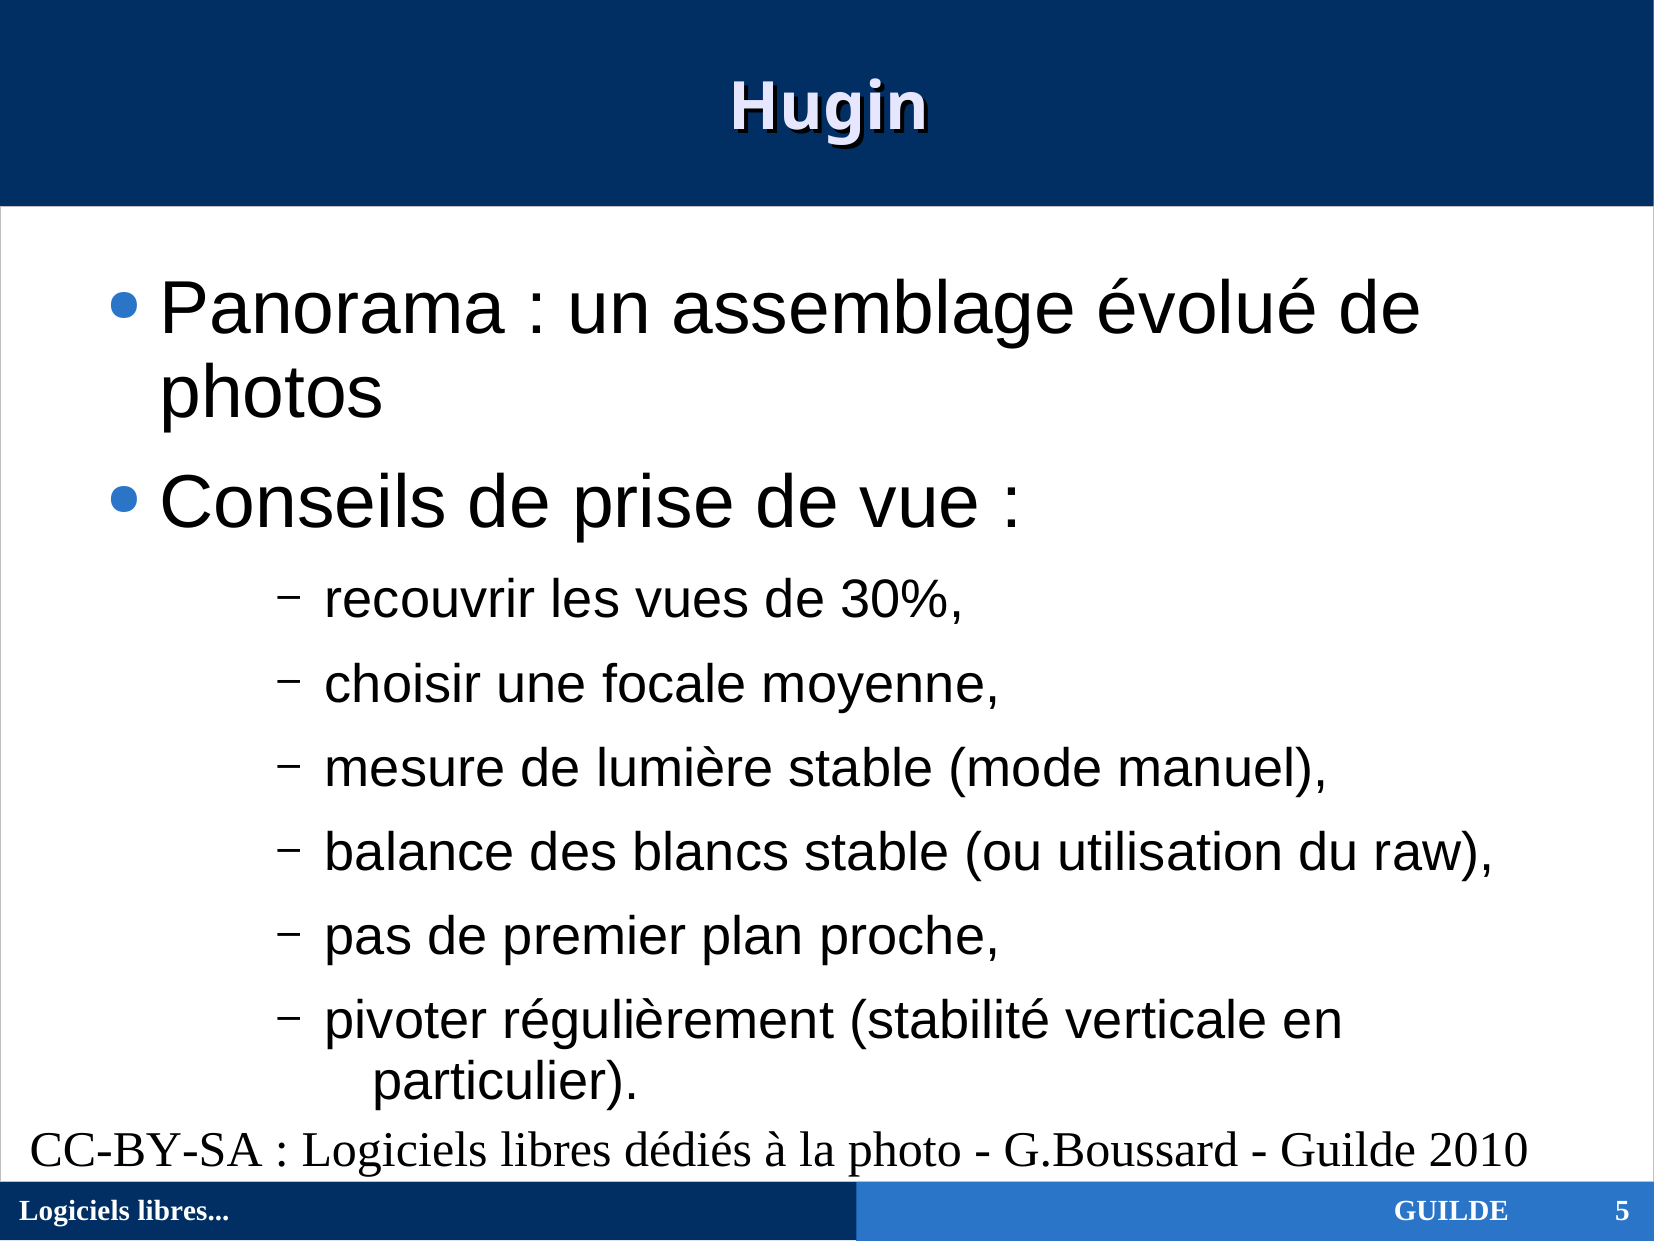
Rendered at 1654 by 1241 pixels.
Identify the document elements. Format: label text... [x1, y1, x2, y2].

text_box CC-BY-SA : Logiciels libres dédiés à la photo - G.Boussard - Guilde 2010 [29, 1122, 1625, 1178]
title Hugin [123, 0, 1536, 208]
list Panorama : un assemblage évolué de photos Conseils de prise de vue : recouvrir les vues de 30%, choisir une focale moyenne, mesure de lumière stable (mode manuel), balance des blancs stable (ou utilisation du raw), pas de premier plan proche, pivoter régulièrement (stabilité verticale en particulier). [88, 265, 1595, 1122]
